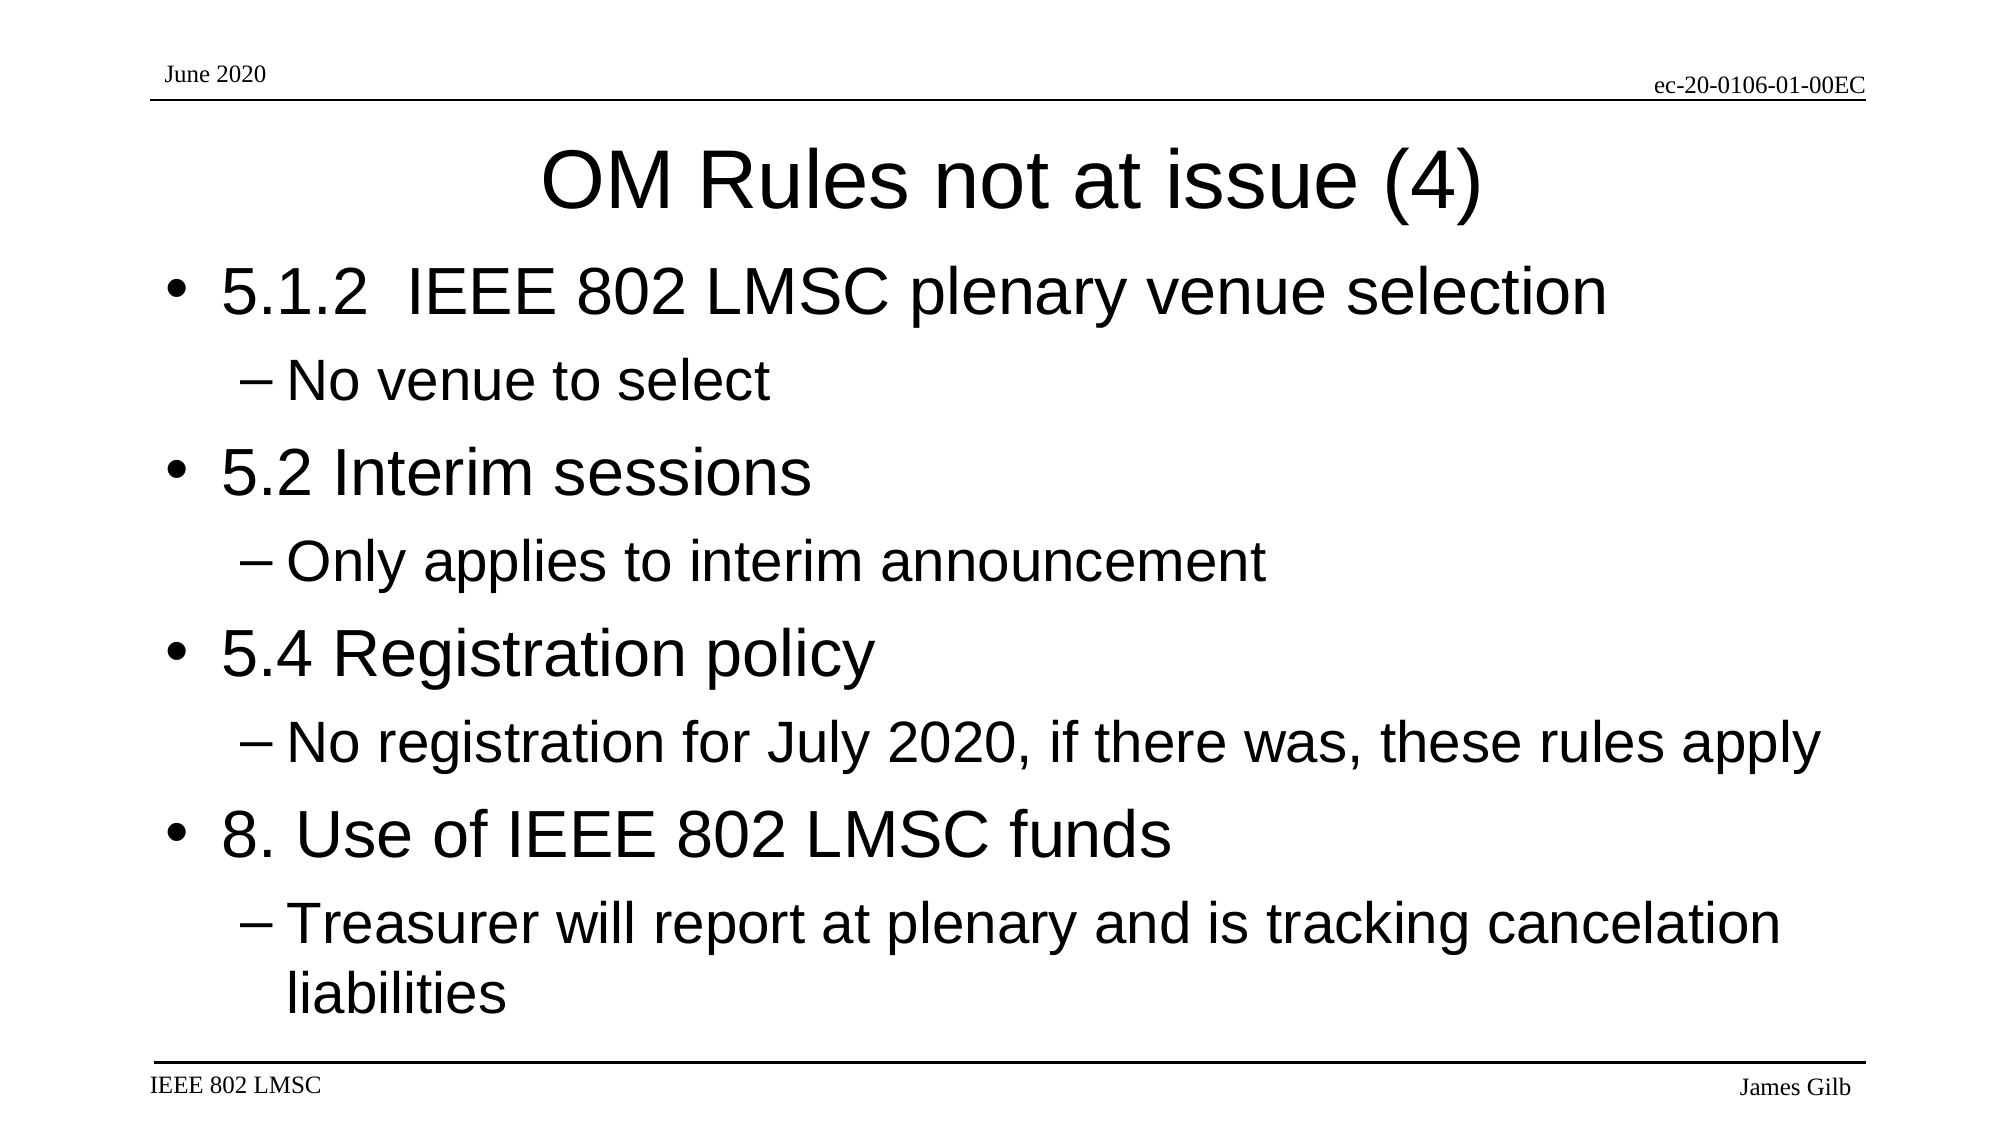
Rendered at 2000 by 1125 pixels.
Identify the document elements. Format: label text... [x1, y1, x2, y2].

title OM Rules not at issue (4) [149, 112, 1900, 238]
list 5.1.2 IEEE 802 LMSC plenary venue selection No venue to select 5.2 Interim sessions Only applies to interim announcement 5.4 Registration policy No registration for July 2020, if there was, these rules apply 8. Use of IEEE 802 LMSC funds Treasurer will report at plenary and is tracking cancelation liabilities [149, 239, 1900, 1051]
